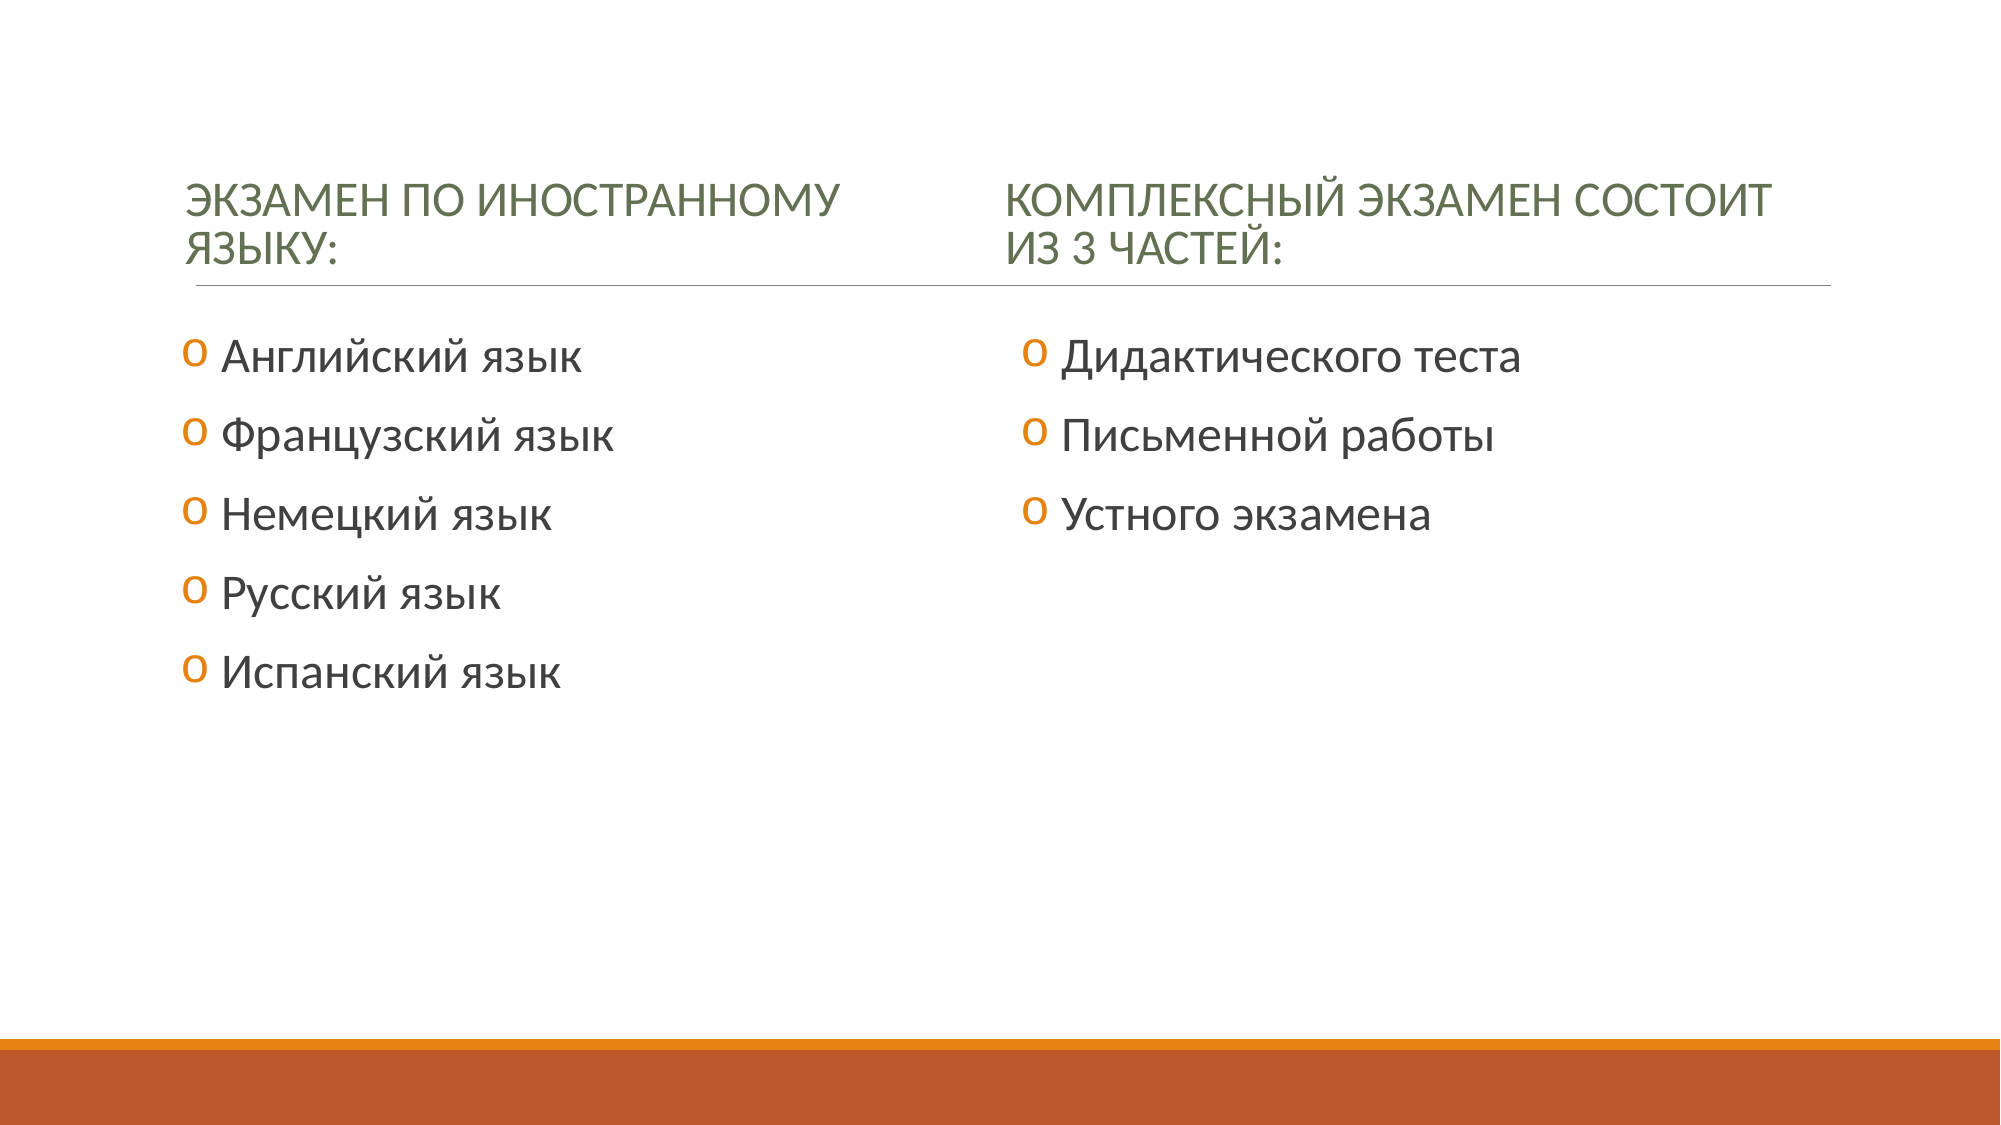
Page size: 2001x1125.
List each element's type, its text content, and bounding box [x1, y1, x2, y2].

list Дидактического теста Письменной работы Устного экзамена [1020, 322, 1831, 978]
list Английский язык Французский язык Немецкий язык Русский язык Испанский язык [180, 322, 991, 978]
list Комплексный экзамен состоит из 3 частей: [990, 166, 1801, 287]
list Экзамен по иностранному языку: [170, 166, 981, 287]
